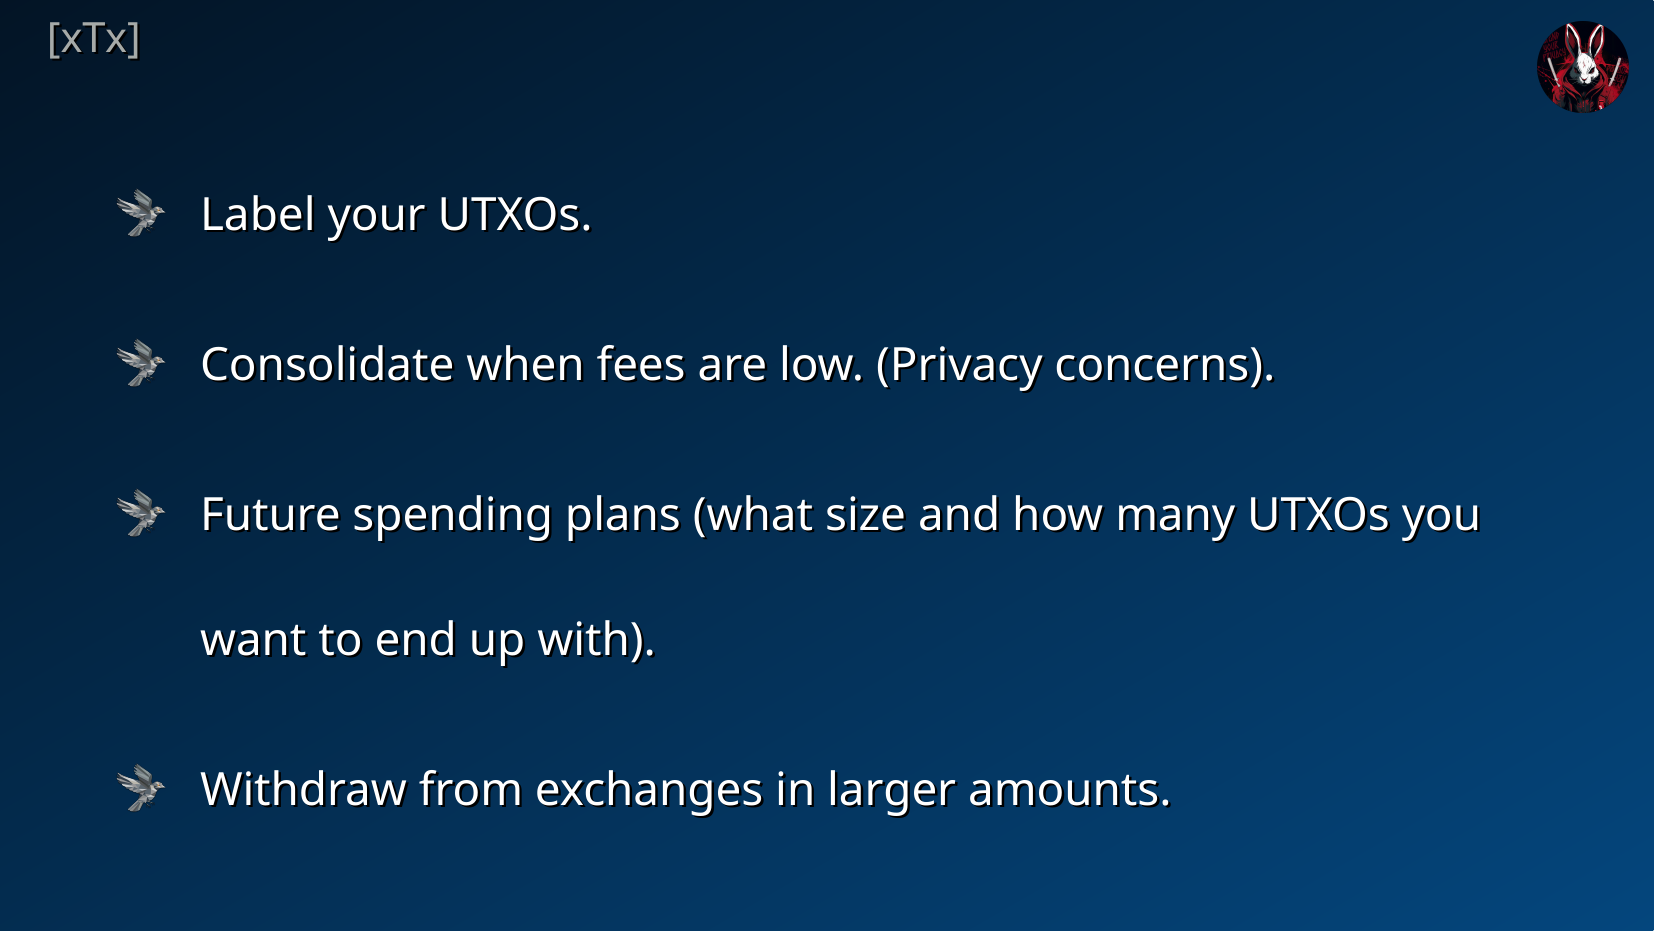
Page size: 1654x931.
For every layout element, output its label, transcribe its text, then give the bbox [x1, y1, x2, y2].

text_box [xTx] [0, 0, 188, 76]
picture [1537, 21, 1629, 113]
text_box Label your UTXOs. Consolidate when fees are low. (Privacy concerns). Future spending plans (what size and how many UTXOs you want to end up with). Withdraw from exchanges in larger amounts. [99, 75, 1538, 863]
